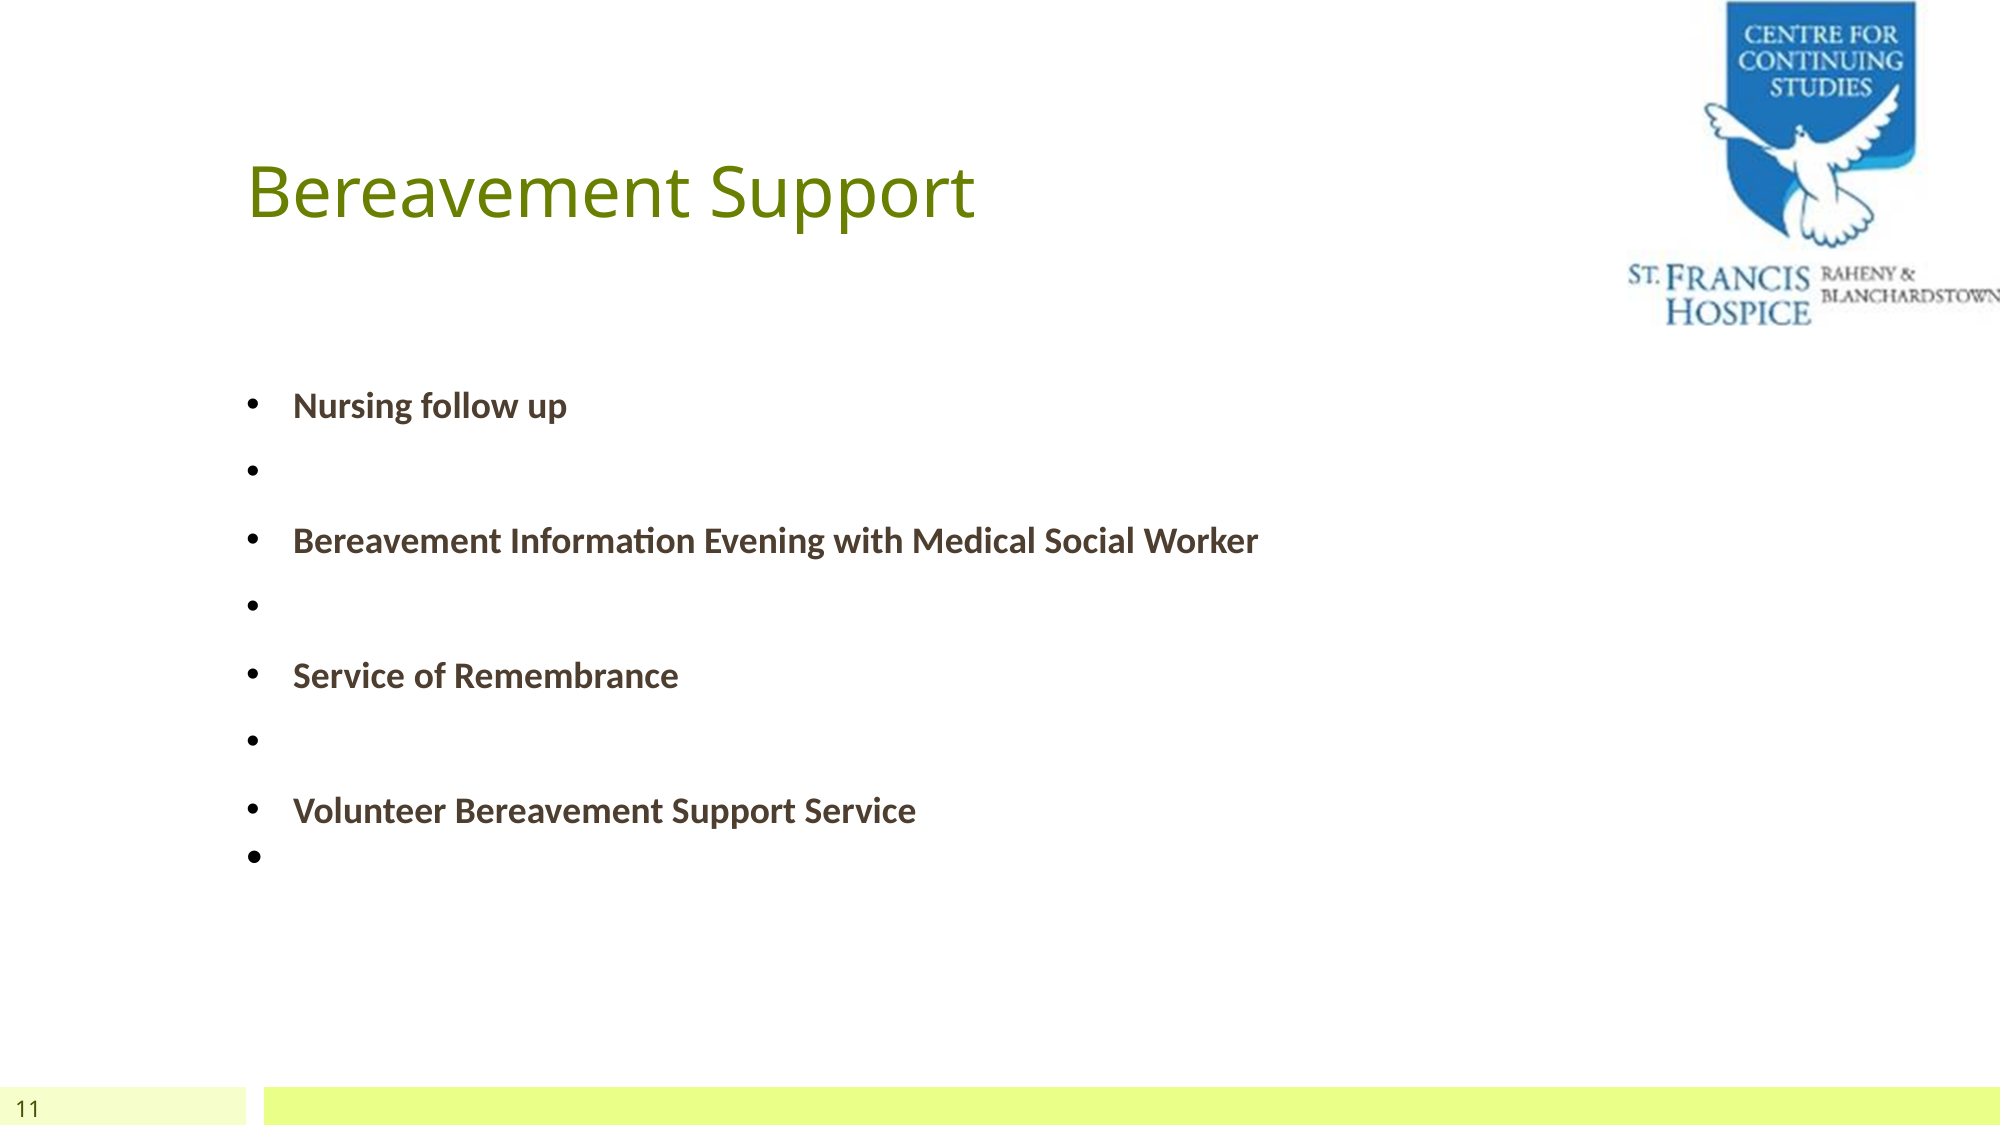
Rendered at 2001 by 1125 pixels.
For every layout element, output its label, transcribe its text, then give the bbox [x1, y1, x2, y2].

text_box [0, 1087, 68, 1125]
title Bereavement Support [231, 45, 1627, 240]
picture [1627, 0, 2000, 328]
list Nursing follow up Bereavement Information Evening with Medical Social Worker Service of Remembrance Volunteer Bereavement Support Service [231, 350, 1539, 1025]
